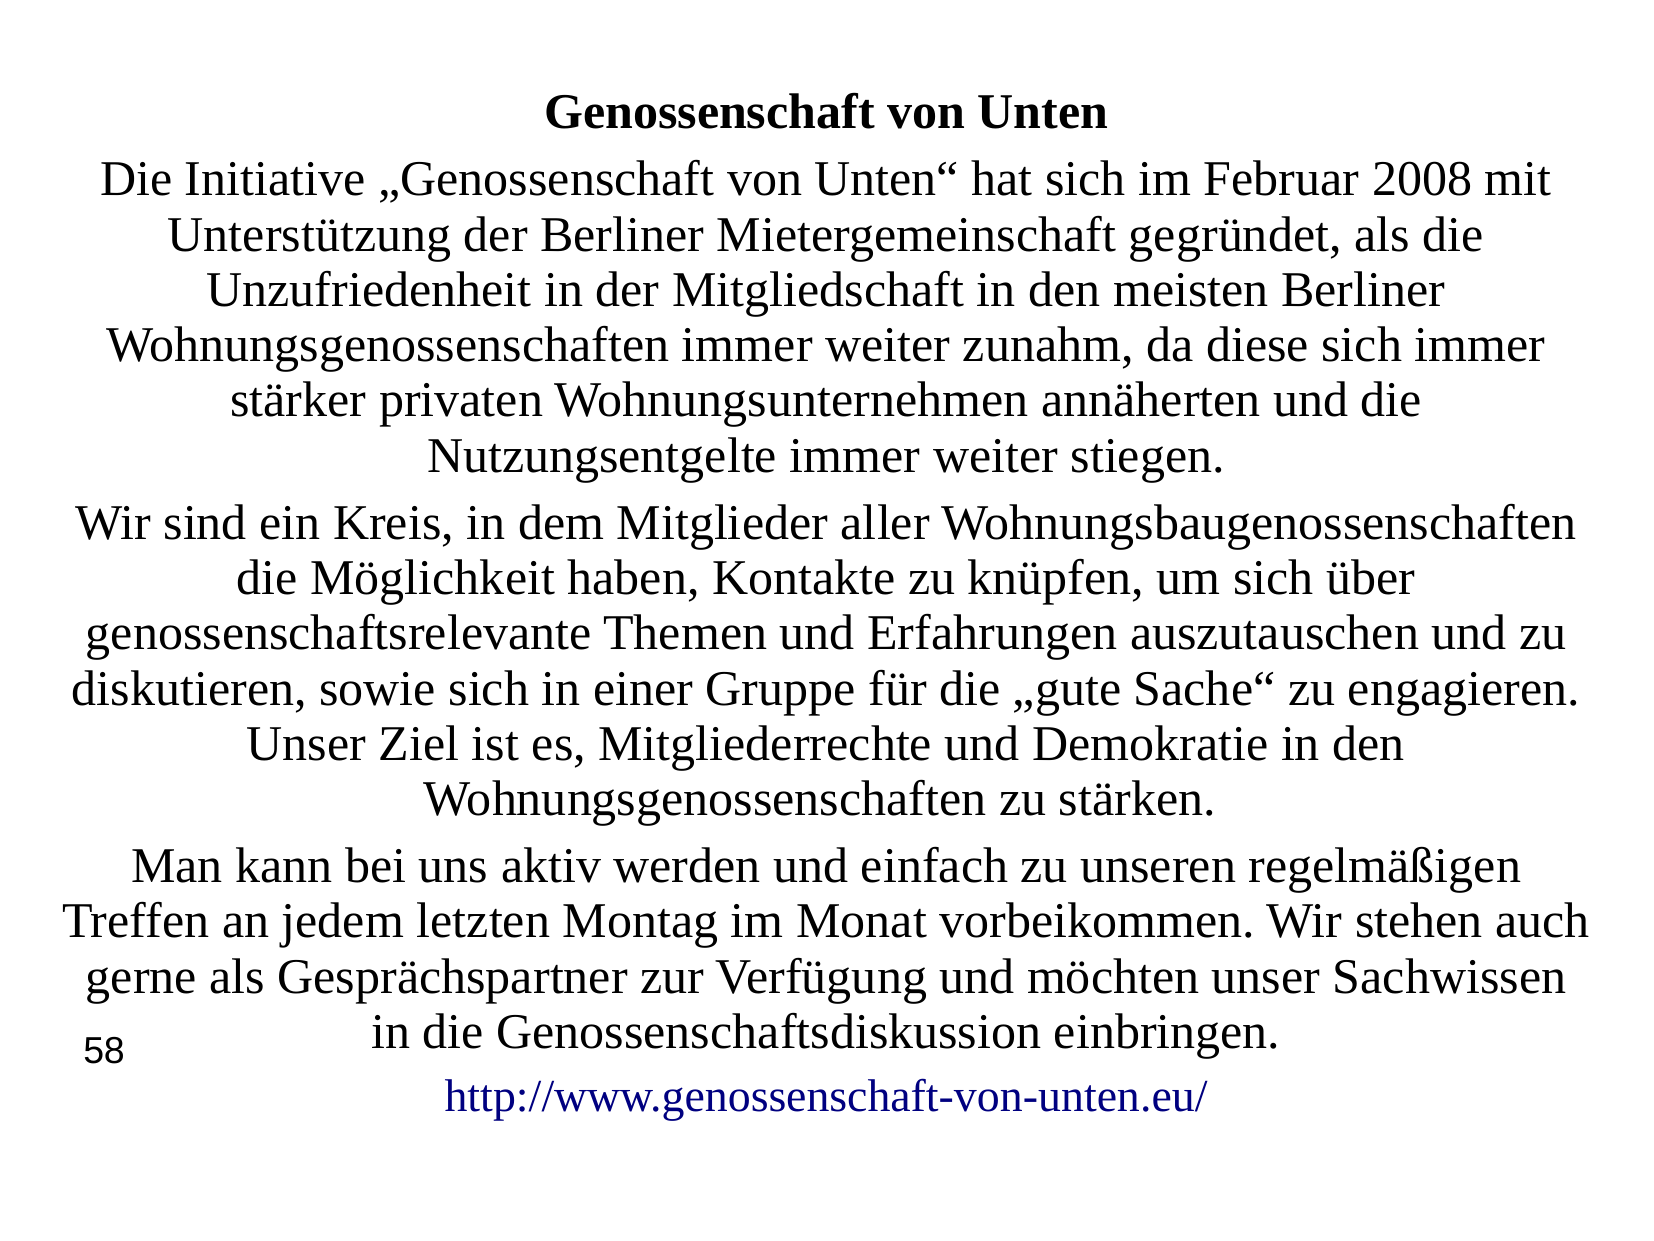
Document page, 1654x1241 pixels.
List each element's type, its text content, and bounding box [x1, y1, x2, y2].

text_box Genossenschaft von Unten Die Initiative „Genossenschaft von Unten“ hat sich im Februar 2008 mit Unterstützung der Berliner Mietergemeinschaft gegründet, als die Unzufriedenheit in der Mitgliedschaft in den meisten Berliner Wohnungsgenossenschaften immer weiter zunahm, da diese sich immer stärker privaten Wohnungsunternehmen annäherten und die Nutzungsentgelte immer weiter stiegen. Wir sind ein Kreis, in dem Mitglieder aller Wohnungsbaugenossenschaften die Möglichkeit haben, Kontakte zu knüpfen, um sich über genossenschaftsrelevante Themen und Erfahrungen auszutauschen und zu diskutieren, sowie sich in einer Gruppe für die „gute Sache“ zu engagieren. Unser Ziel ist es, Mitgliederrechte und Demokratie in den Wohnungsgenossenschaften zu stärken. Man kann bei uns aktiv werden und einfach zu unseren regelmäßigen Treffen an jedem letzten Montag im Monat vorbeikommen. Wir stehen auch gerne als Gesprächspartner zur Verfügung und möchten unser Sachwissen in die Genossenschaftsdiskussion einbringen. http://www.genossenschaft-von-unten.eu/ [47, 76, 1607, 1130]
text_box <Nummer> [68, 1022, 286, 1093]
